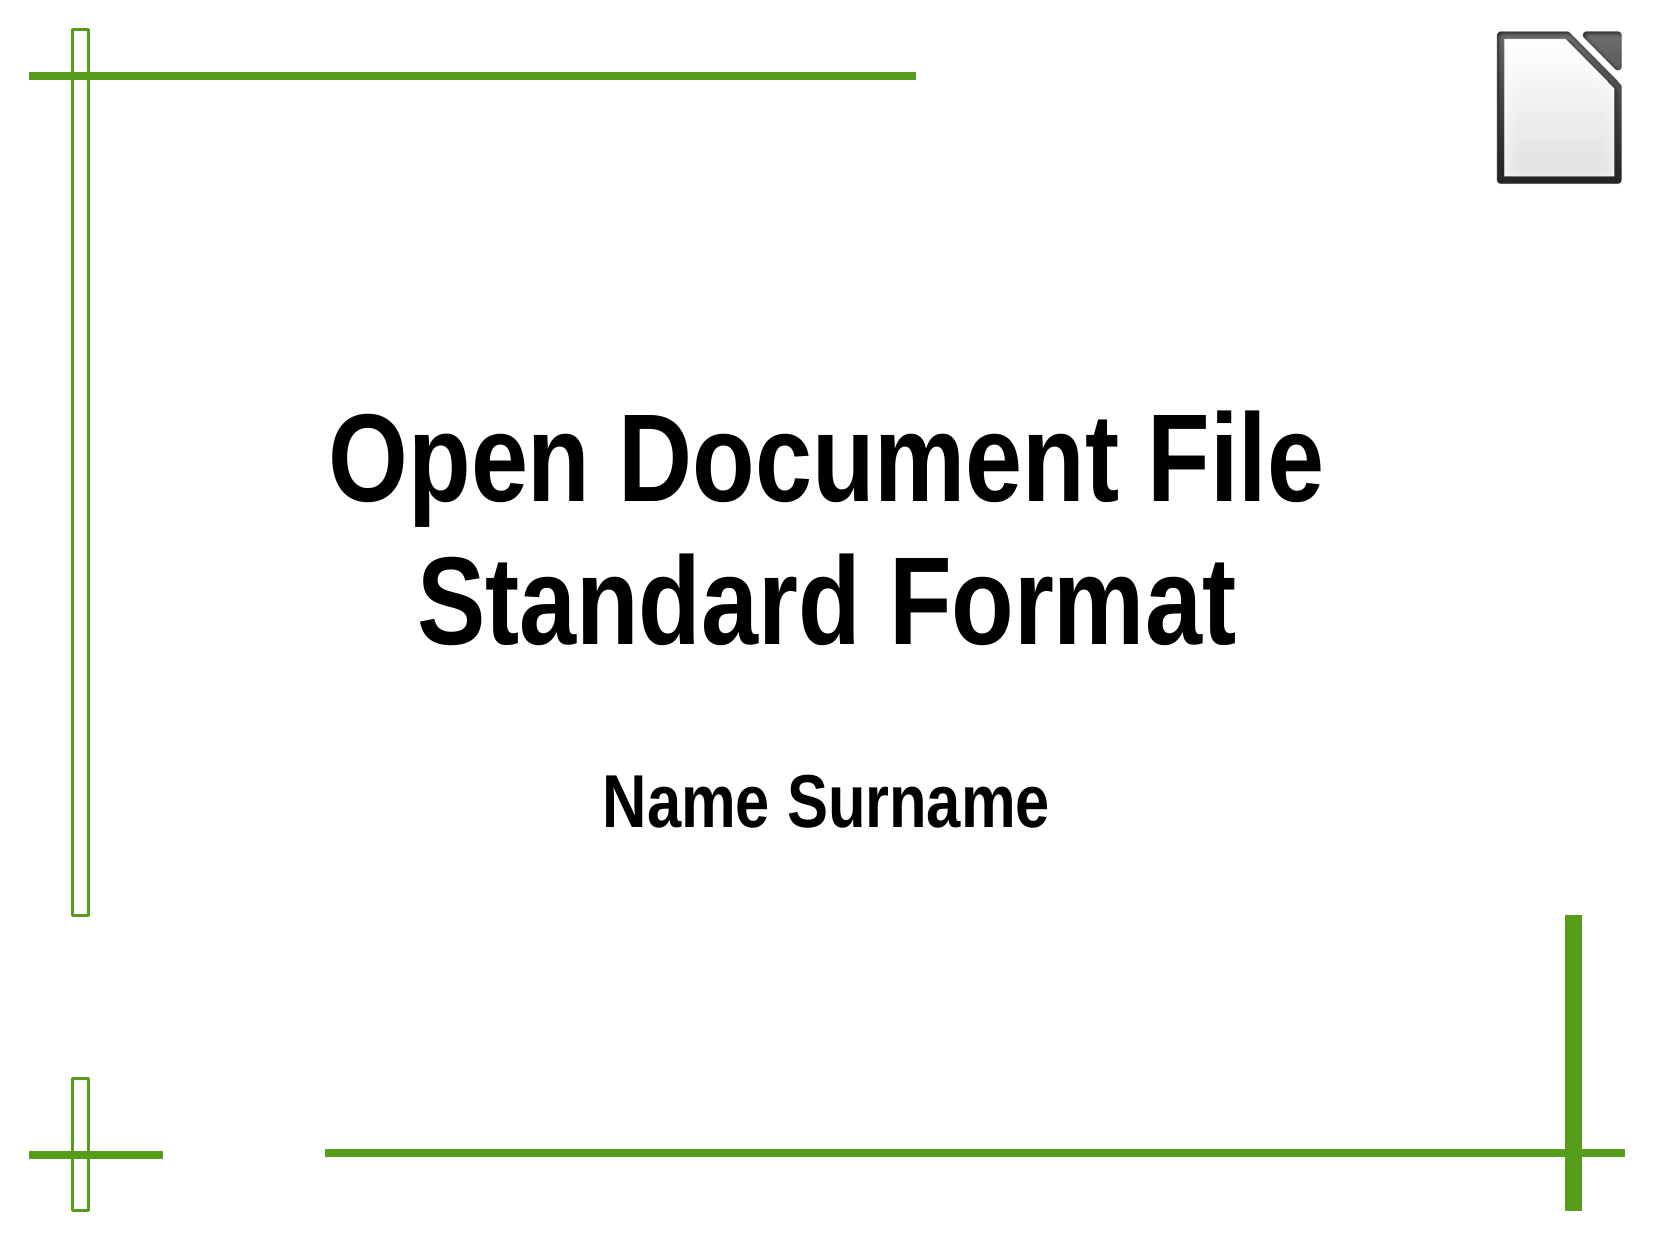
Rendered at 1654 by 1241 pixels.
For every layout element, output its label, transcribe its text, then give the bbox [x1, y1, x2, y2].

subtitle Open Document File Standard Format Name Surname [118, 118, 1536, 1111]
picture [1494, 29, 1624, 186]
